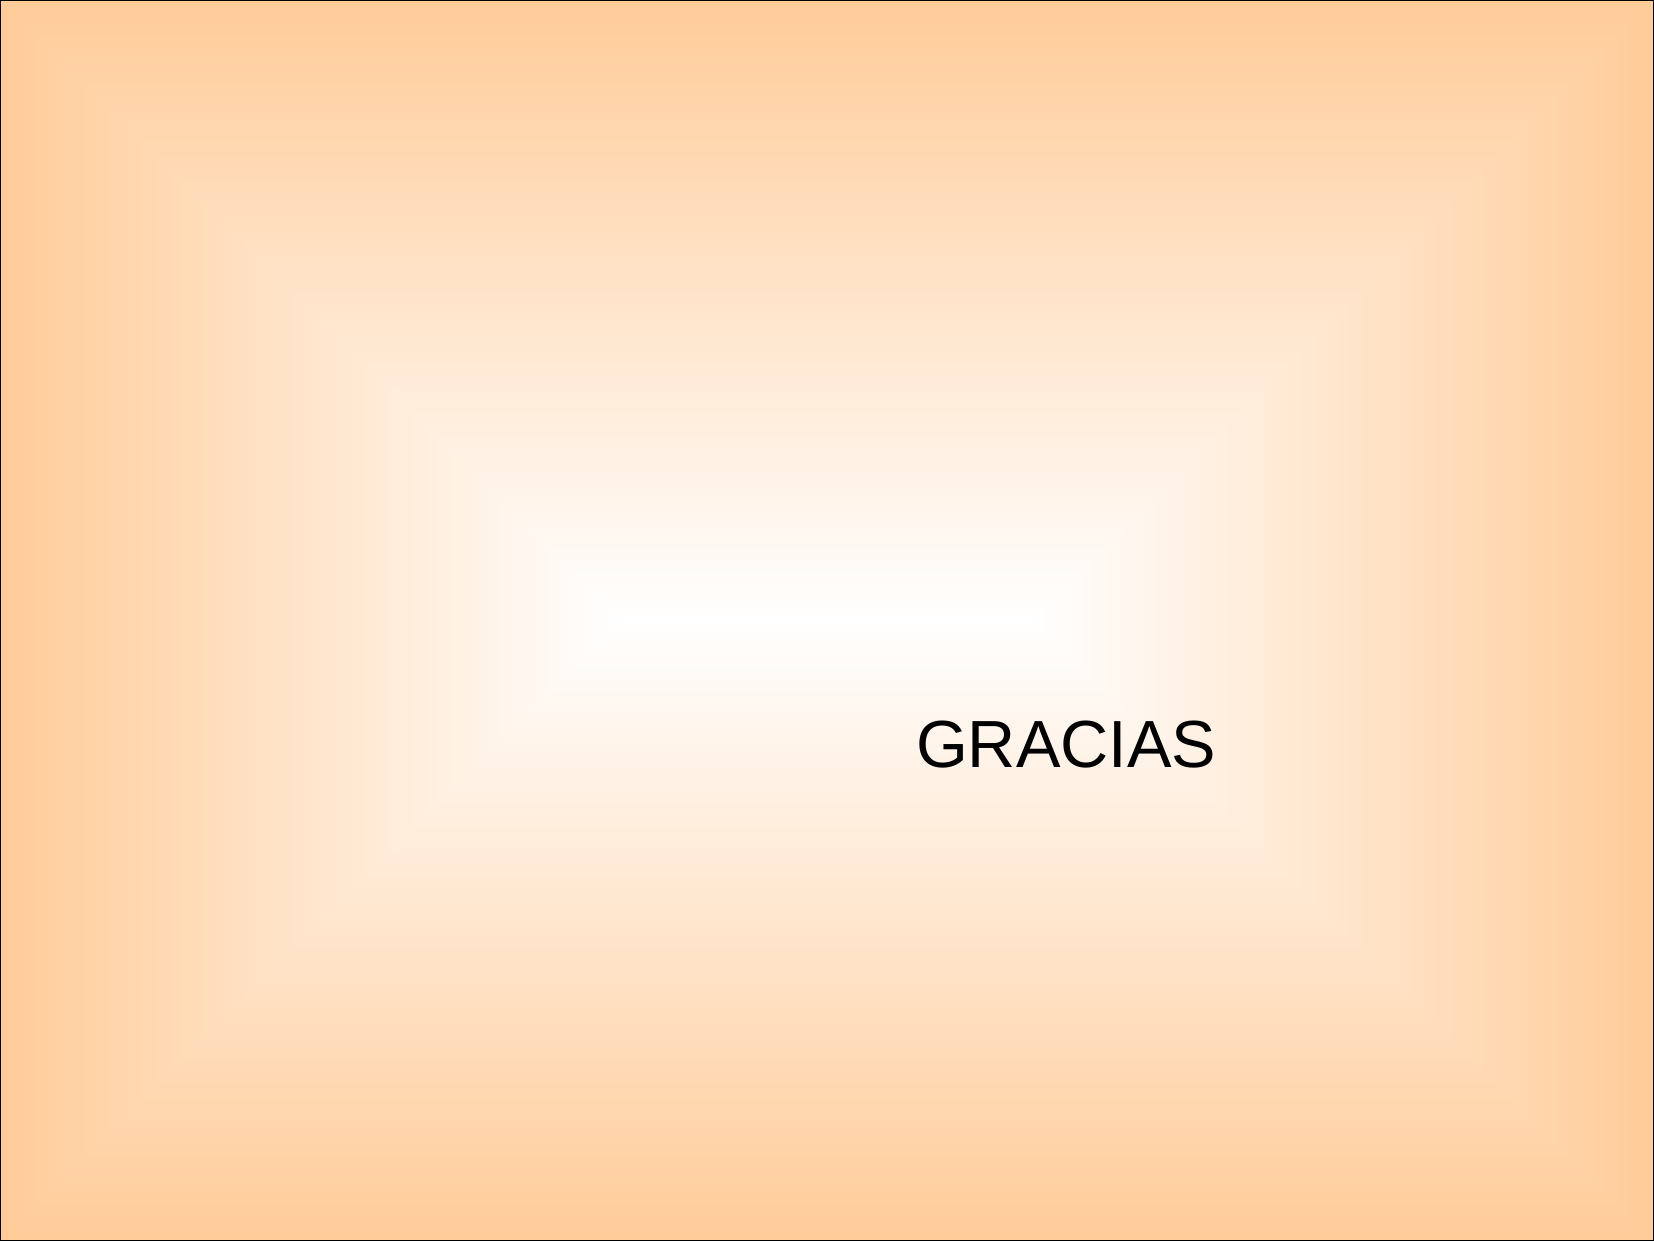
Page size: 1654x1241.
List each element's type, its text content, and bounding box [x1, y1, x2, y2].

text_box [0, 0, 1654, 1241]
picture [100, 354, 857, 1093]
list GRACIAS [845, 290, 1572, 1109]
